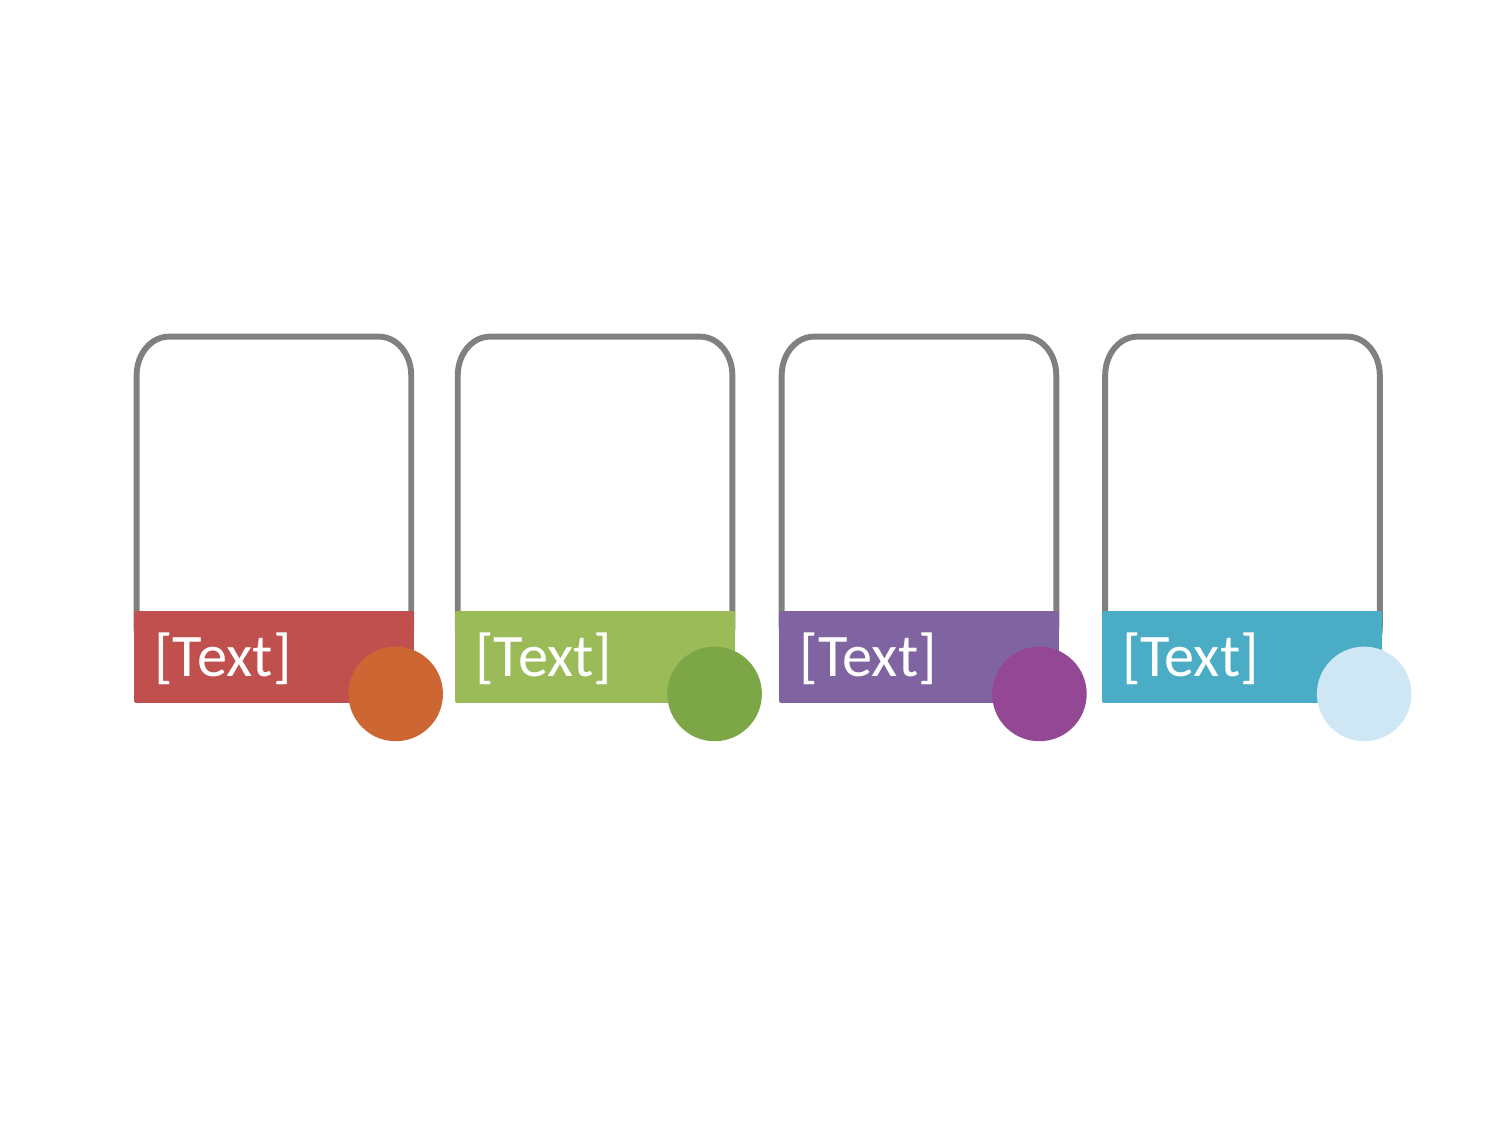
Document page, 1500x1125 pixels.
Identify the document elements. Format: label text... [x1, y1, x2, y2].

text_box [781, 336, 1057, 612]
text_box [Text] [457, 612, 734, 702]
text_box [457, 336, 733, 612]
text_box [136, 336, 412, 612]
text_box [Text] [1104, 612, 1380, 702]
text_box [Text] [781, 612, 1058, 702]
text_box [Text] [136, 612, 413, 702]
text_box [1316, 646, 1412, 742]
text_box [667, 646, 762, 742]
text_box [992, 646, 1087, 742]
text_box [1105, 336, 1380, 612]
text_box [348, 646, 443, 742]
